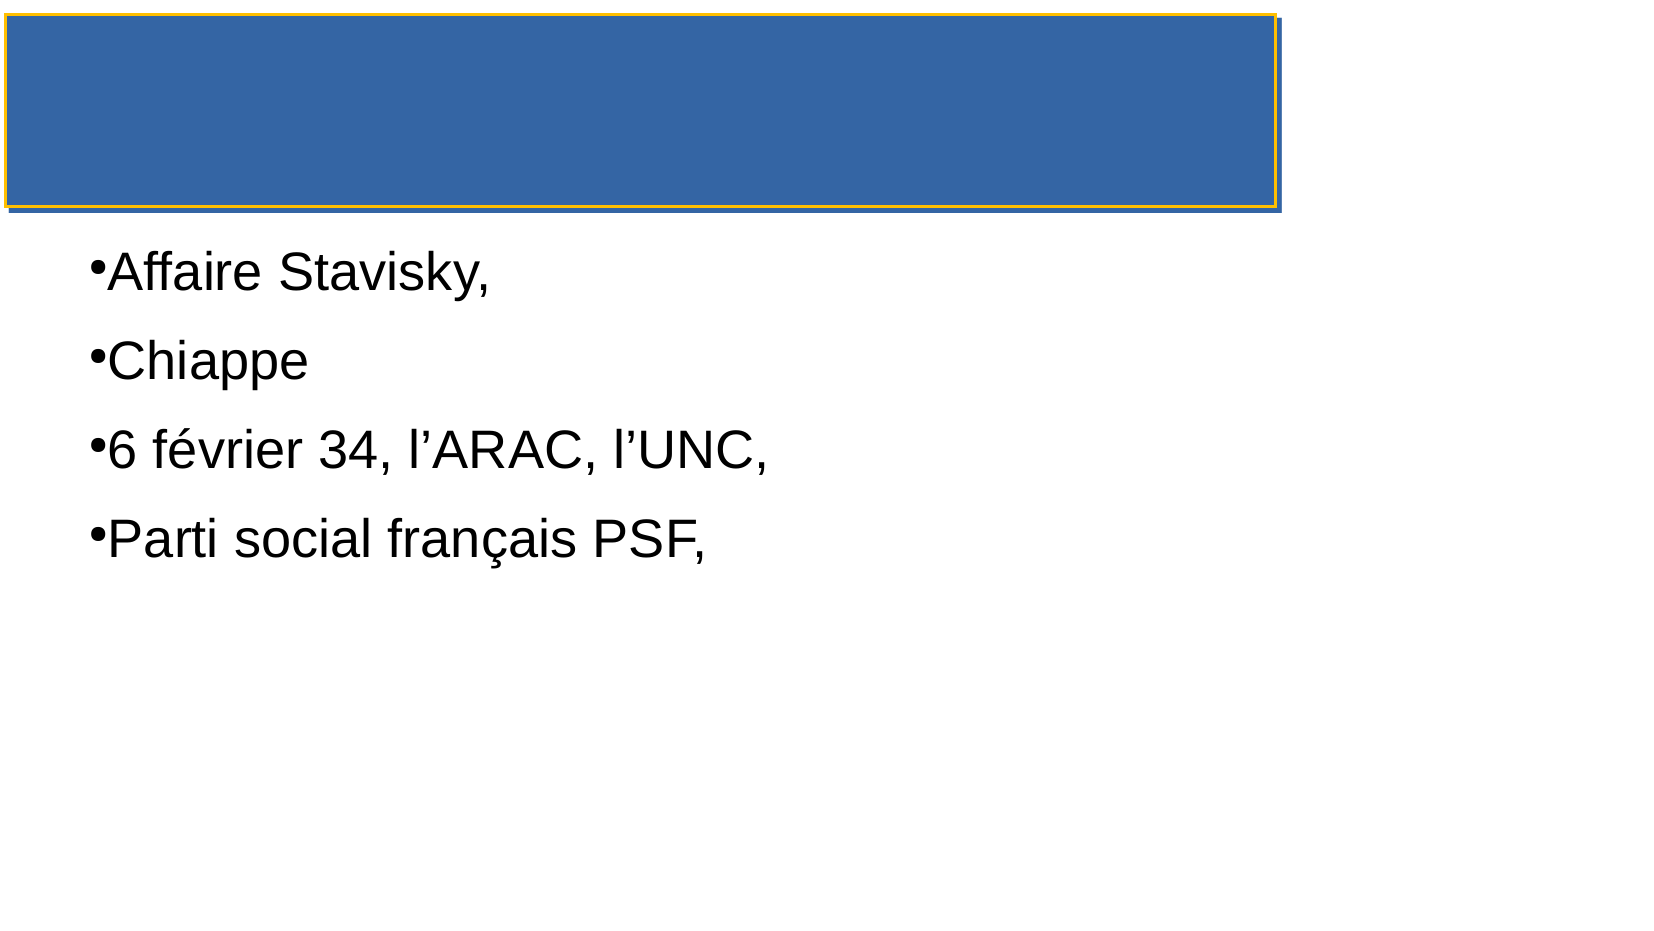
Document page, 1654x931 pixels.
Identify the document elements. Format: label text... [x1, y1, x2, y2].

list Affaire Stavisky, Chiappe 6 février 34, l’ARAC, l’UNC, Parti social français PSF, [88, 236, 1565, 798]
